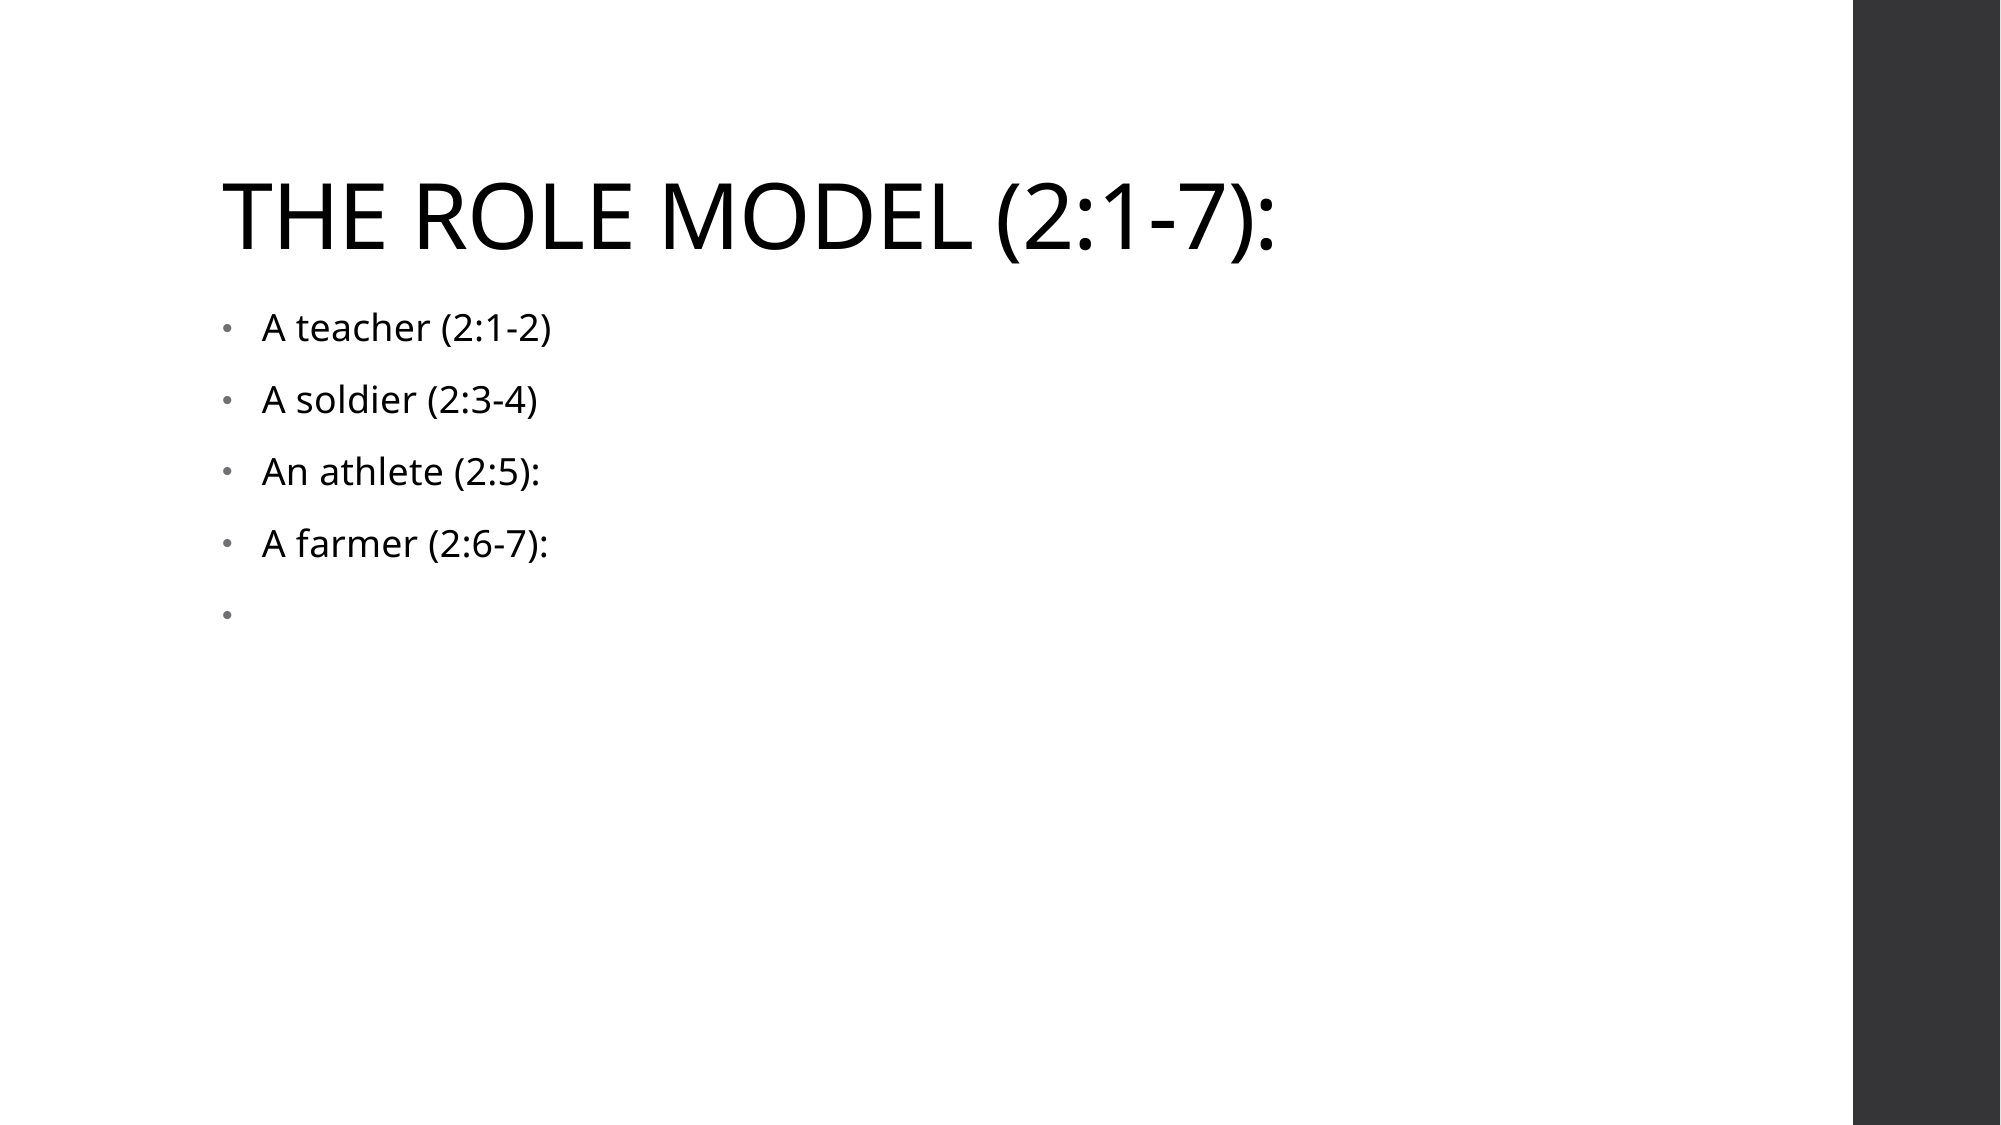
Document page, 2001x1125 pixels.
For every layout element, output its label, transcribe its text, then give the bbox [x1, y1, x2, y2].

title THE ROLE MODEL (2:1-7): [206, 60, 1797, 278]
list A teacher (2:1-2) A soldier (2:3-4) An athlete (2:5): A farmer (2:6-7): [206, 299, 1617, 1014]
